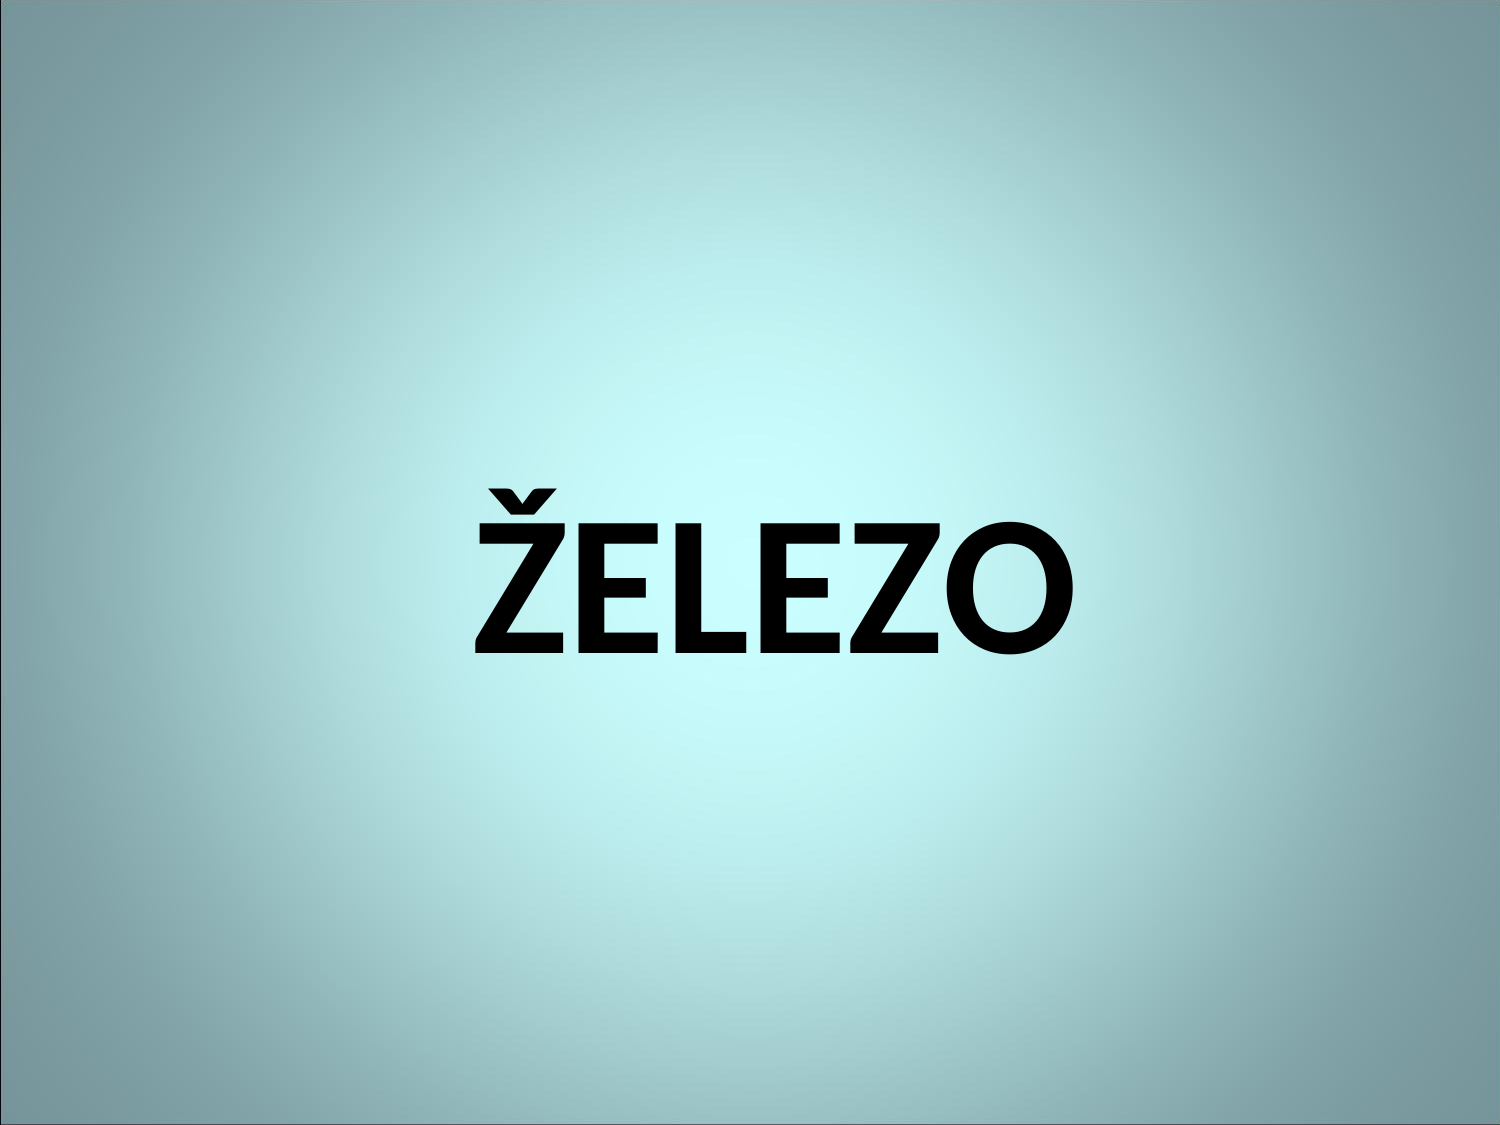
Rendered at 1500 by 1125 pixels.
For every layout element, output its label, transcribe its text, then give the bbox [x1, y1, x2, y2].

title ŽELEZO [100, 445, 1451, 701]
picture [0, 0, 1500, 1125]
